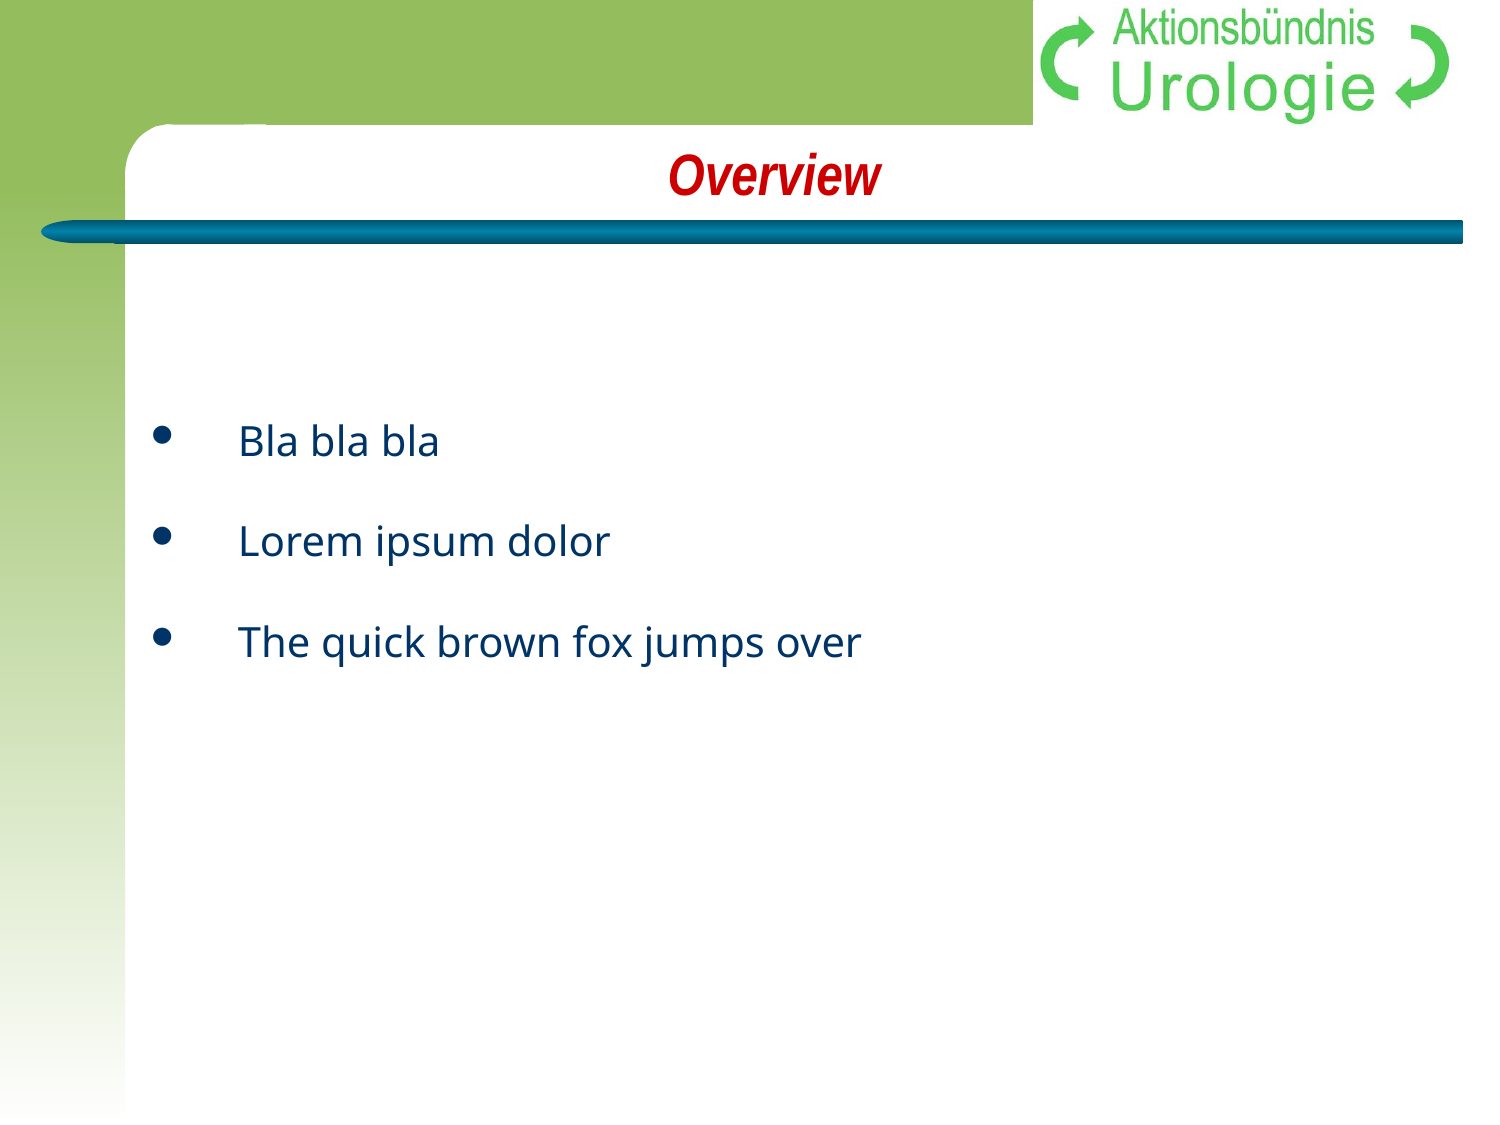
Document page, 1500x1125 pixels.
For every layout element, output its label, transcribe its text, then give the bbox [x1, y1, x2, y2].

text_box Overview [128, 137, 1420, 216]
text_box Bla bla bla Lorem ipsum dolor The quick brown fox jumps over [135, 255, 1398, 1047]
